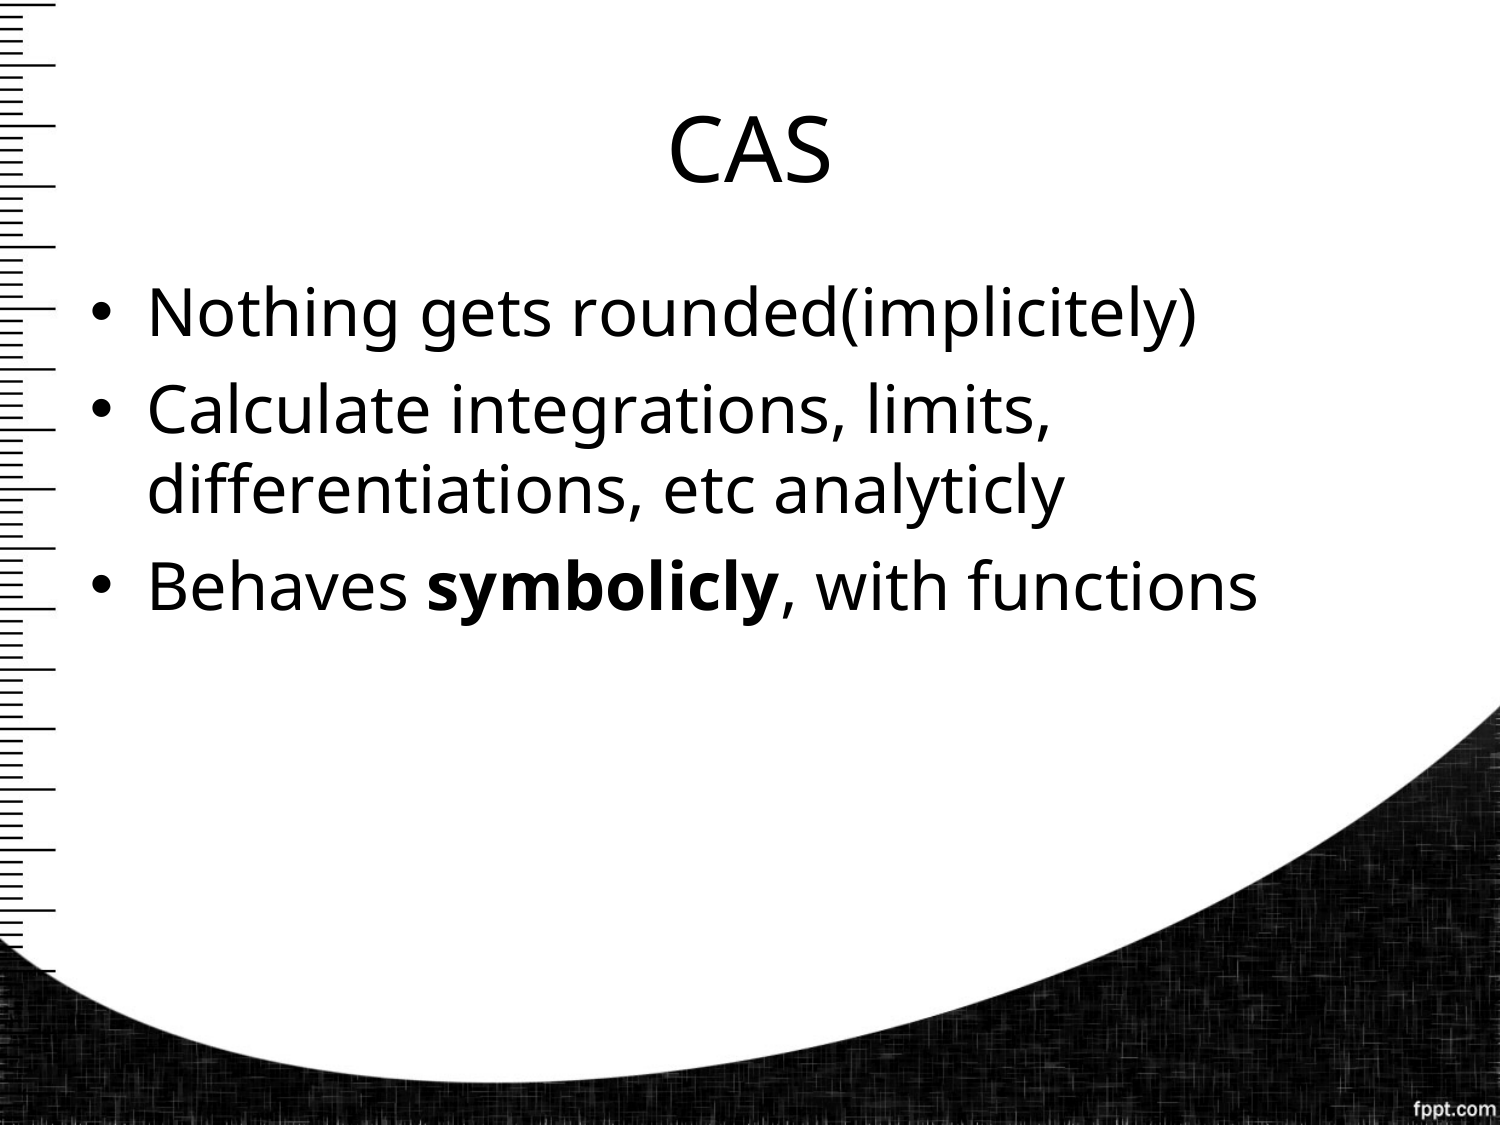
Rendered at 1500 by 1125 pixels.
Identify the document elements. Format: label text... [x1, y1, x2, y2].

list Nothing gets rounded(implicitely) Calculate integrations, limits, differentiations, etc analyticly Behaves symbolicly, with functions [75, 262, 1426, 1020]
picture [0, 0, 1500, 1125]
title CAS [75, 44, 1426, 248]
